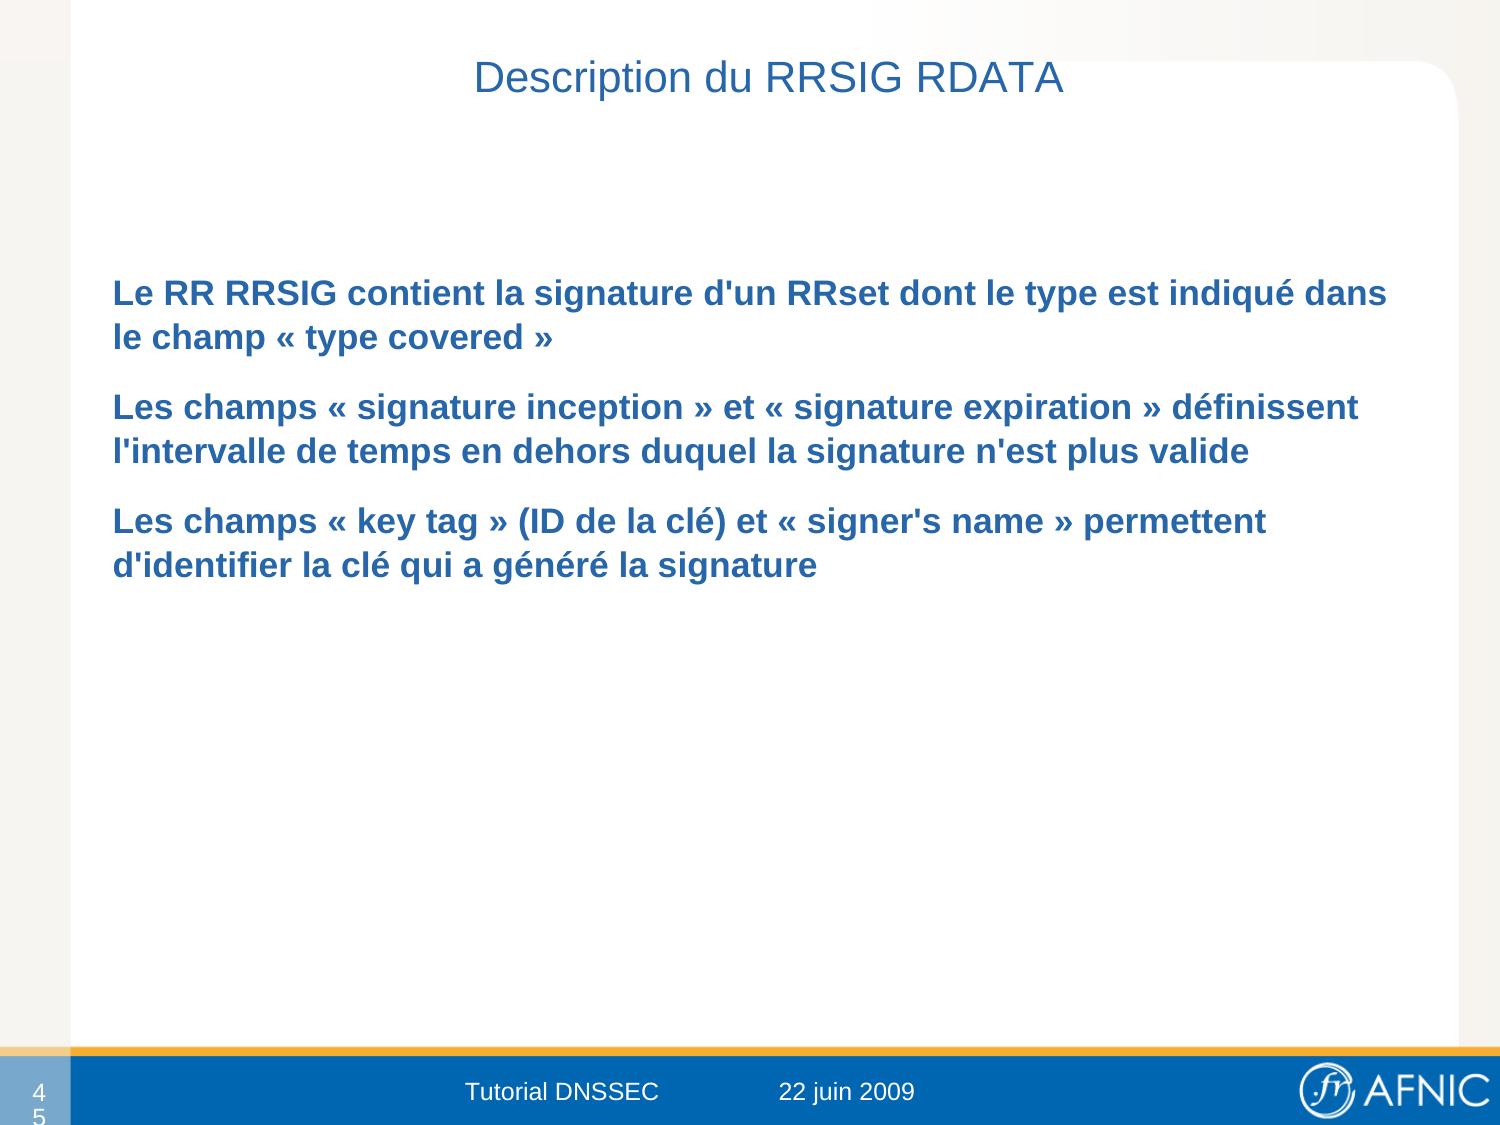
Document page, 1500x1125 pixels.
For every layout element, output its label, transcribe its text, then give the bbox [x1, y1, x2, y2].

title Description du RRSIG RDATA [112, 12, 1426, 138]
picture [0, 0, 1500, 1125]
list Le RR RRSIG contient la signature d'un RRset dont le type est indiqué dans le champ « type covered » Les champs « signature inception » et « signature expiration » définissent l'intervalle de temps en dehors duquel la signature n'est plus valide Les champs « key tag » (ID de la clé) et « signer's name » permettent d'identifier la clé qui a généré la signature [112, 266, 1426, 994]
